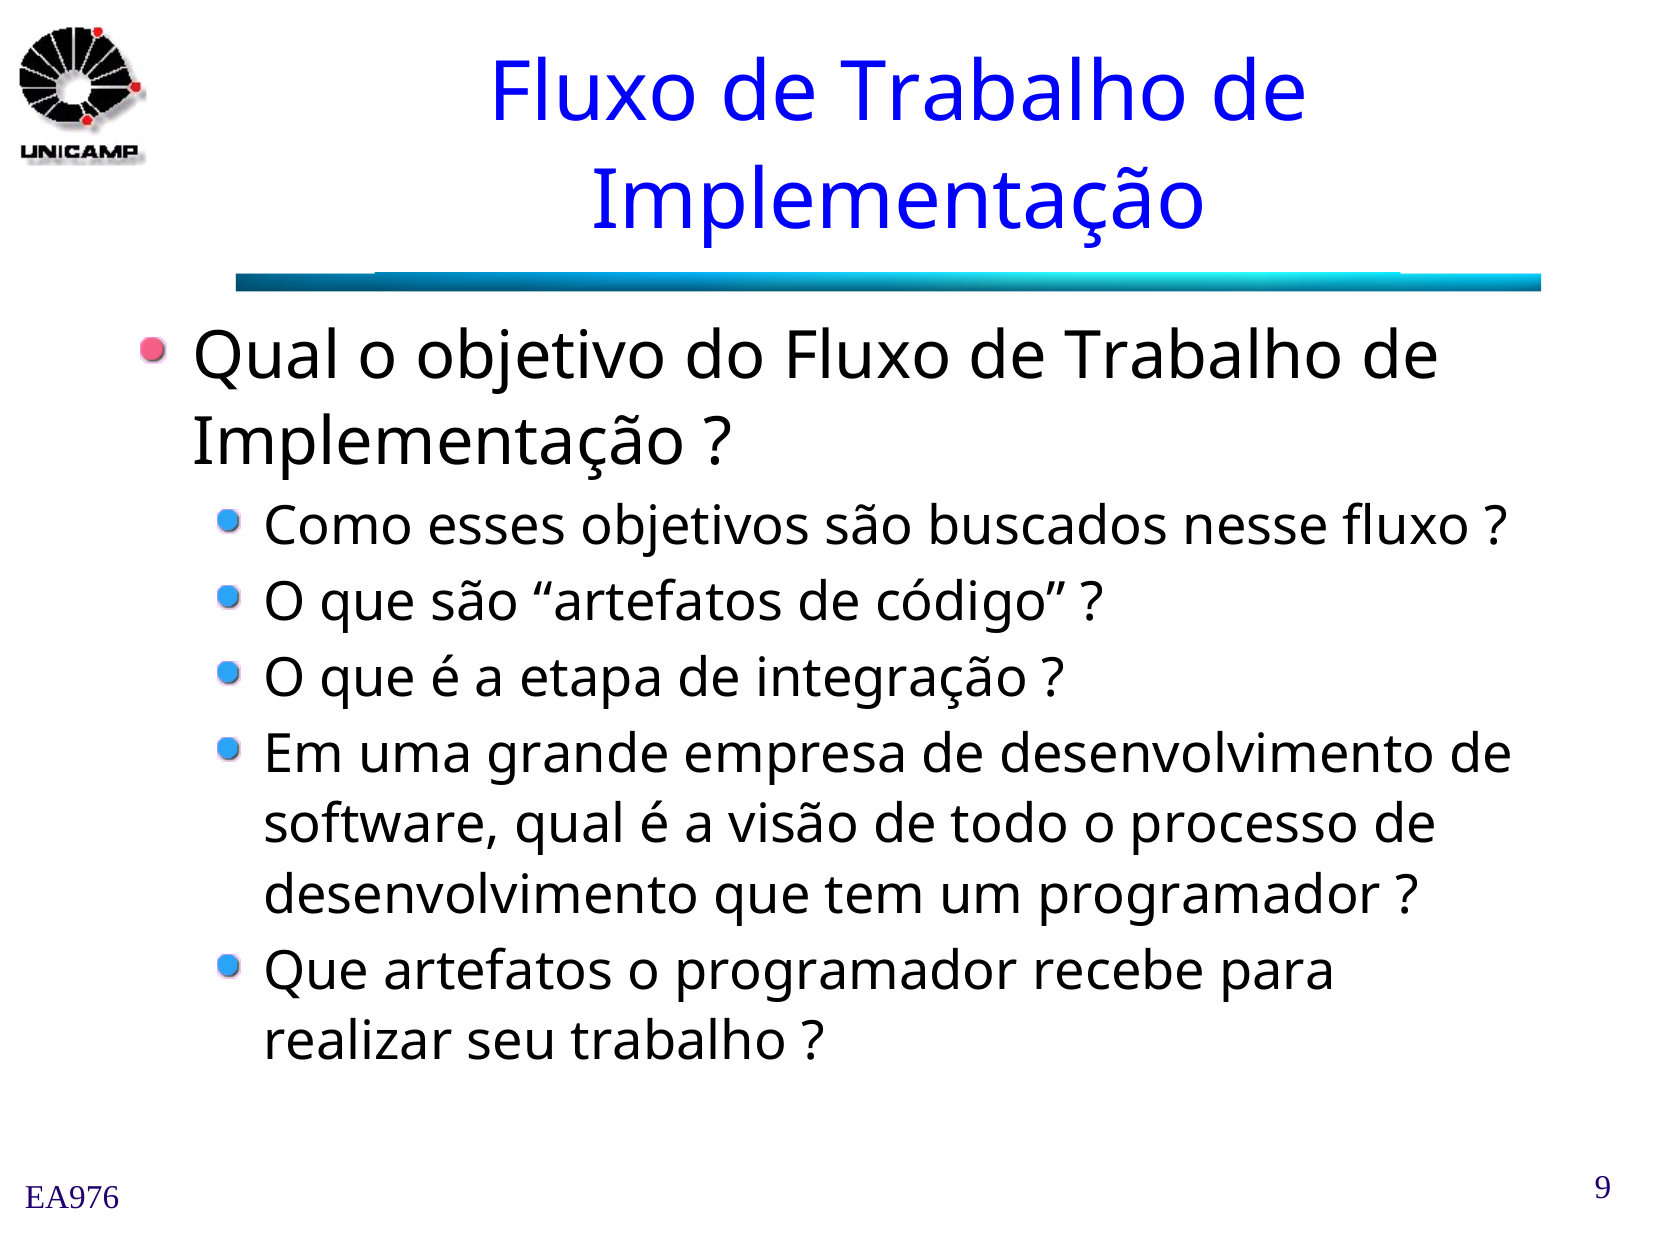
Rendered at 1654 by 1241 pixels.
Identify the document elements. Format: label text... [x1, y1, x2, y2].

title Fluxo de Trabalho de Implementação [264, 21, 1534, 250]
list Qual o objetivo do Fluxo de Trabalho de Implementação ? Como esses objetivos são buscados nesse fluxo ? O que são “artefatos de código” ? O que é a etapa de integração ? Em uma grande empresa de desenvolvimento de software, qual é a visão de todo o processo de desenvolvimento que tem um programador ? Que artefatos o programador recebe para realizar seu trabalho ? [121, 309, 1534, 1182]
picture [125, 272, 1654, 295]
